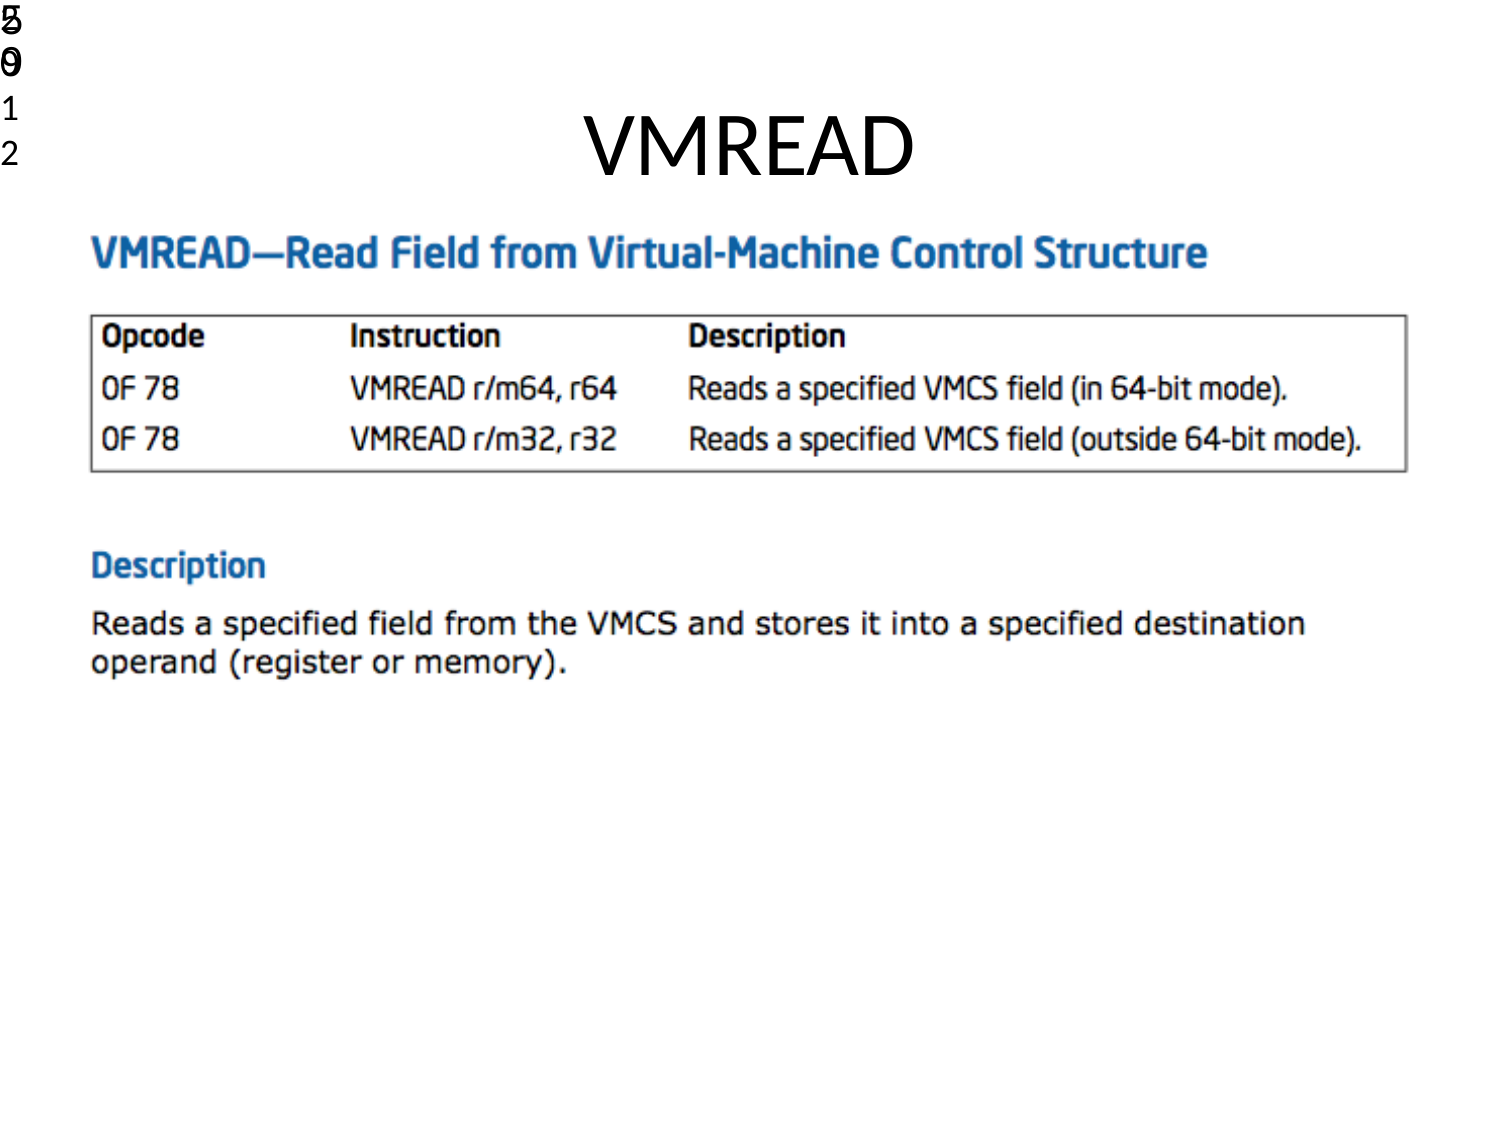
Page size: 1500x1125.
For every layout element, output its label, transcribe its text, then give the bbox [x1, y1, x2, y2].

title VMREAD [75, 45, 1425, 212]
picture [75, 212, 1425, 692]
